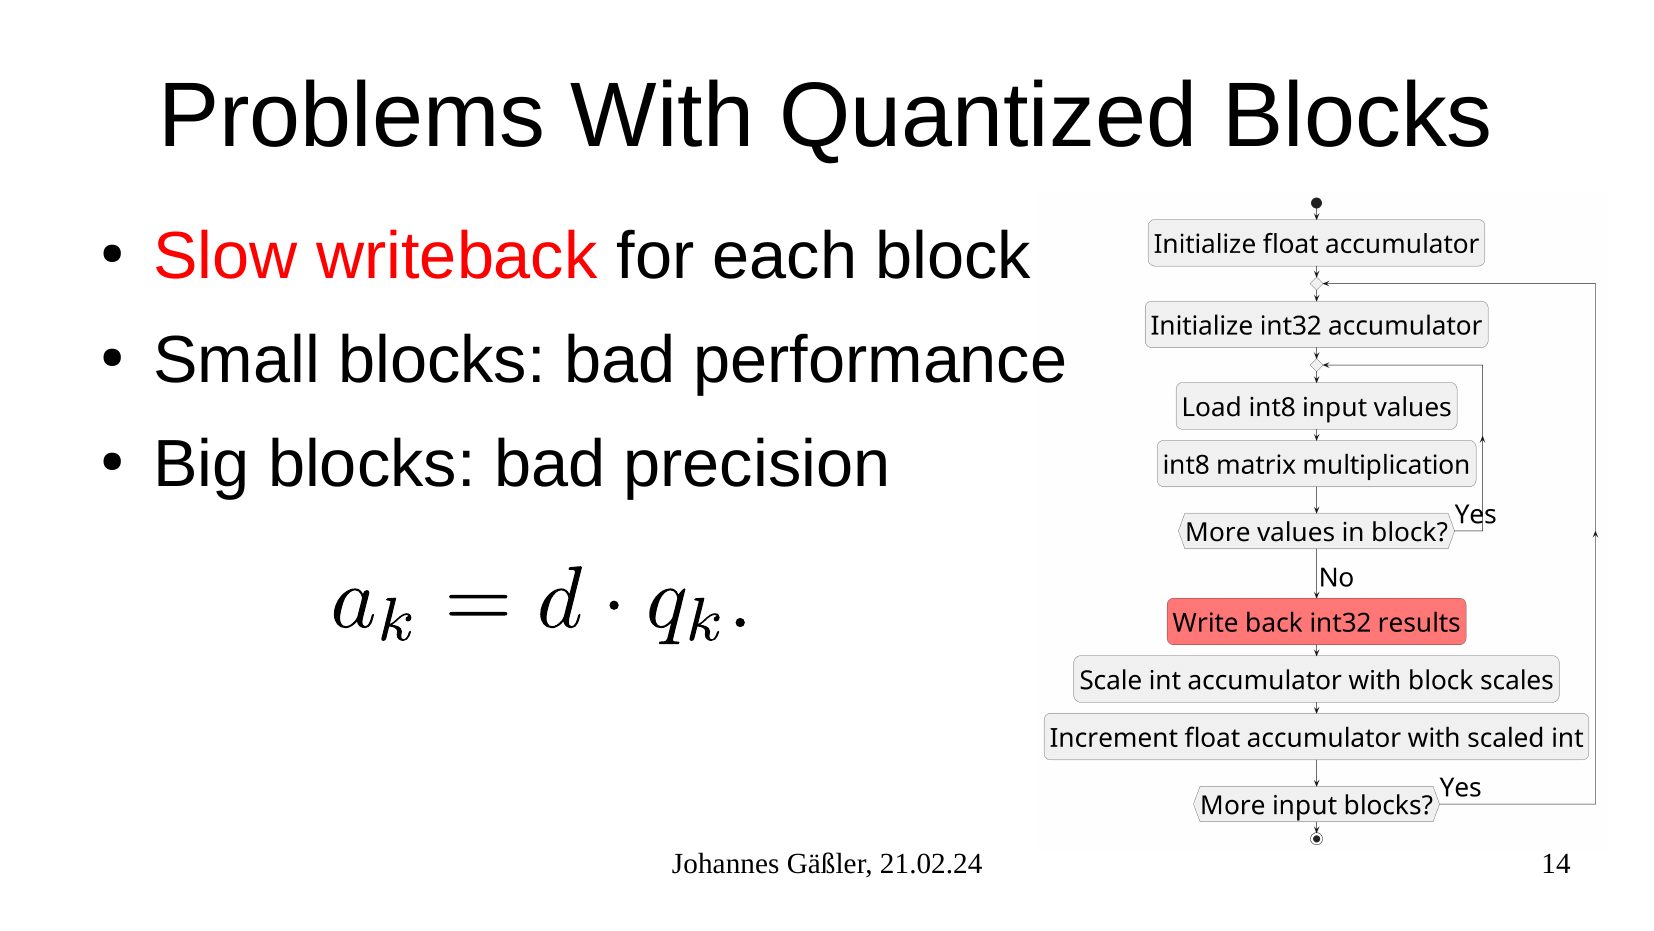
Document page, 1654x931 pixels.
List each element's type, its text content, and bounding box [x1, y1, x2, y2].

title Problems With Quantized Blocks [82, 37, 1571, 193]
list Slow writeback for each block Small blocks: bad performance Big blocks: bad precision [82, 217, 1571, 758]
picture [1038, 192, 1609, 850]
picture [333, 566, 745, 645]
